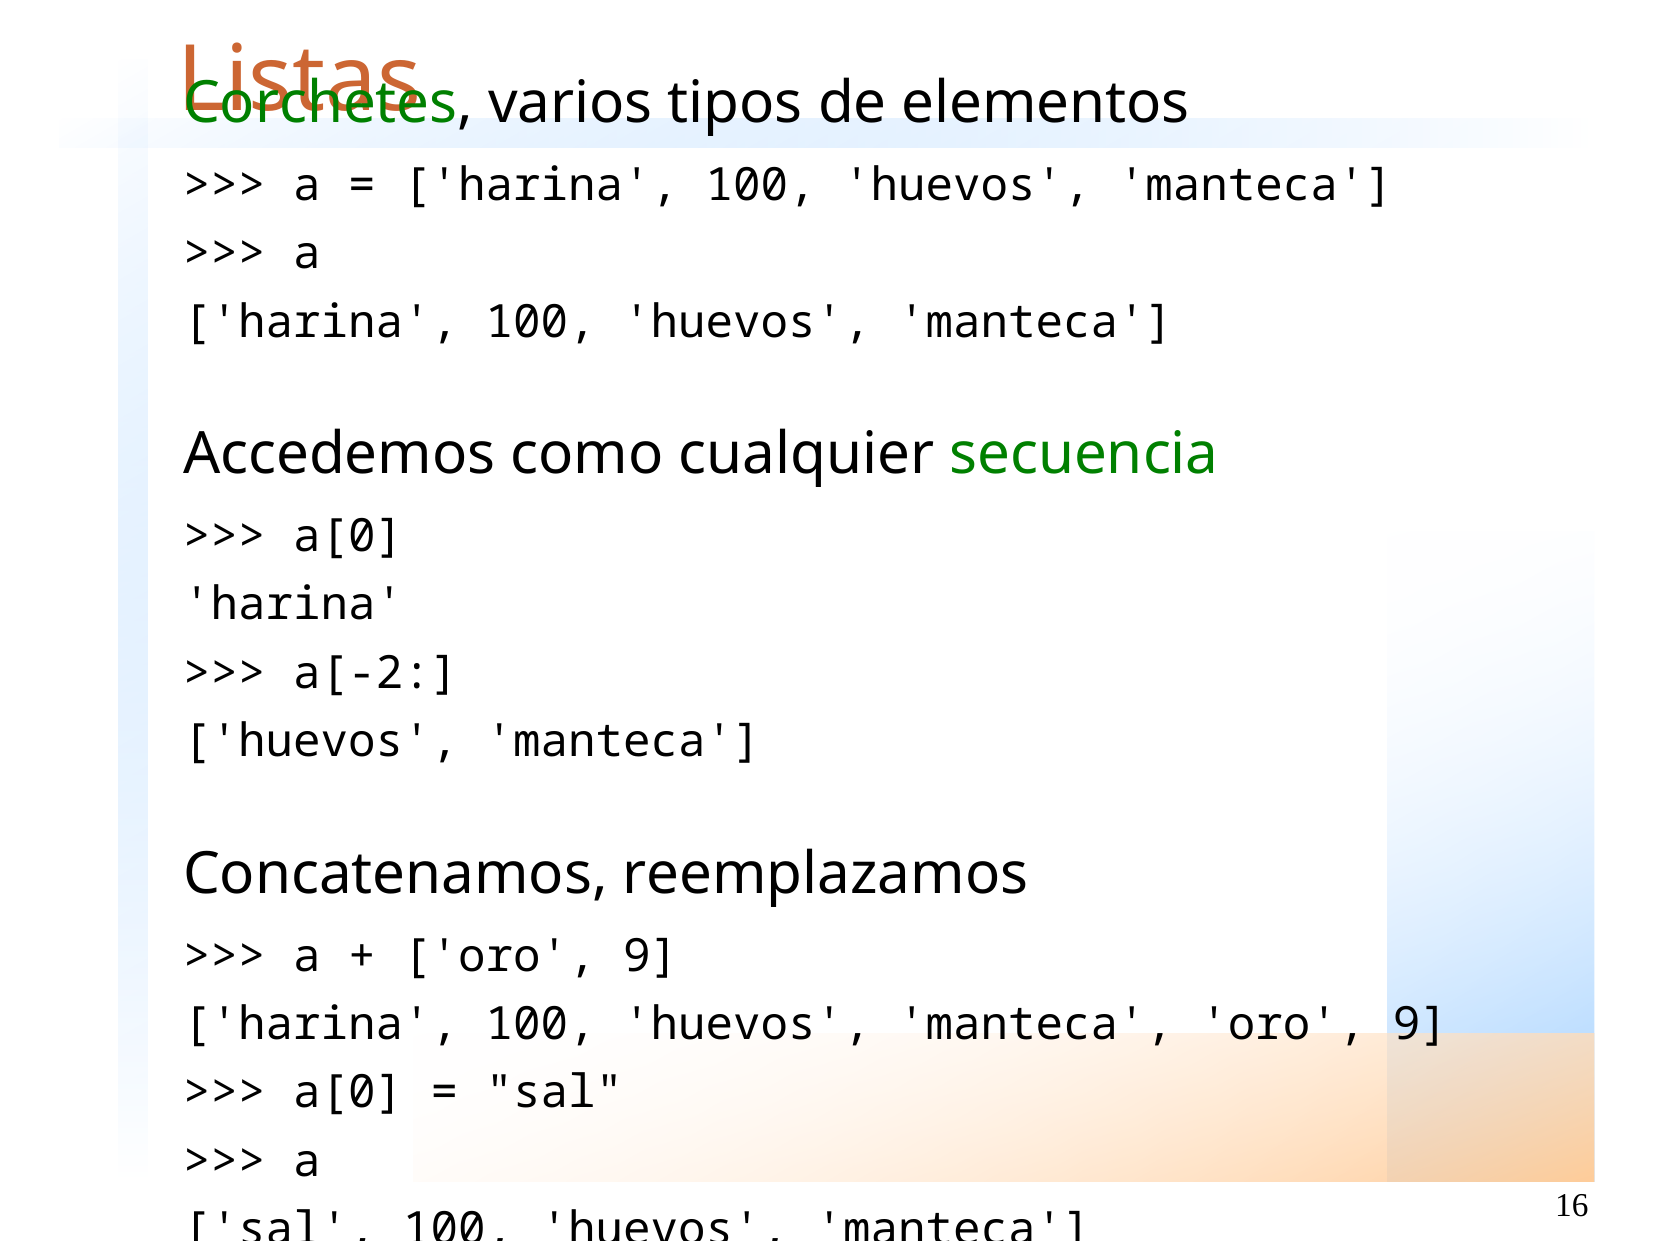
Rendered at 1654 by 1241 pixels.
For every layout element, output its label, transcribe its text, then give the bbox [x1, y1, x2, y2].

text_box Corchetes, varios tipos de elementos >>> a = ['harina', 100, 'huevos', 'manteca'] >>> a ['harina', 100, 'huevos', 'manteca'] Accedemos como cualquier secuencia >>> a[0] 'harina' >>> a[-2:] ['huevos', 'manteca'] Concatenamos, reemplazamos >>> a + ['oro', 9] ['harina', 100, 'huevos', 'manteca', 'oro', 9] >>> a[0] = "sal" >>> a ['sal', 100, 'huevos', 'manteca'] [147, 147, 1595, 1171]
title Listas [177, 0, 1595, 147]
